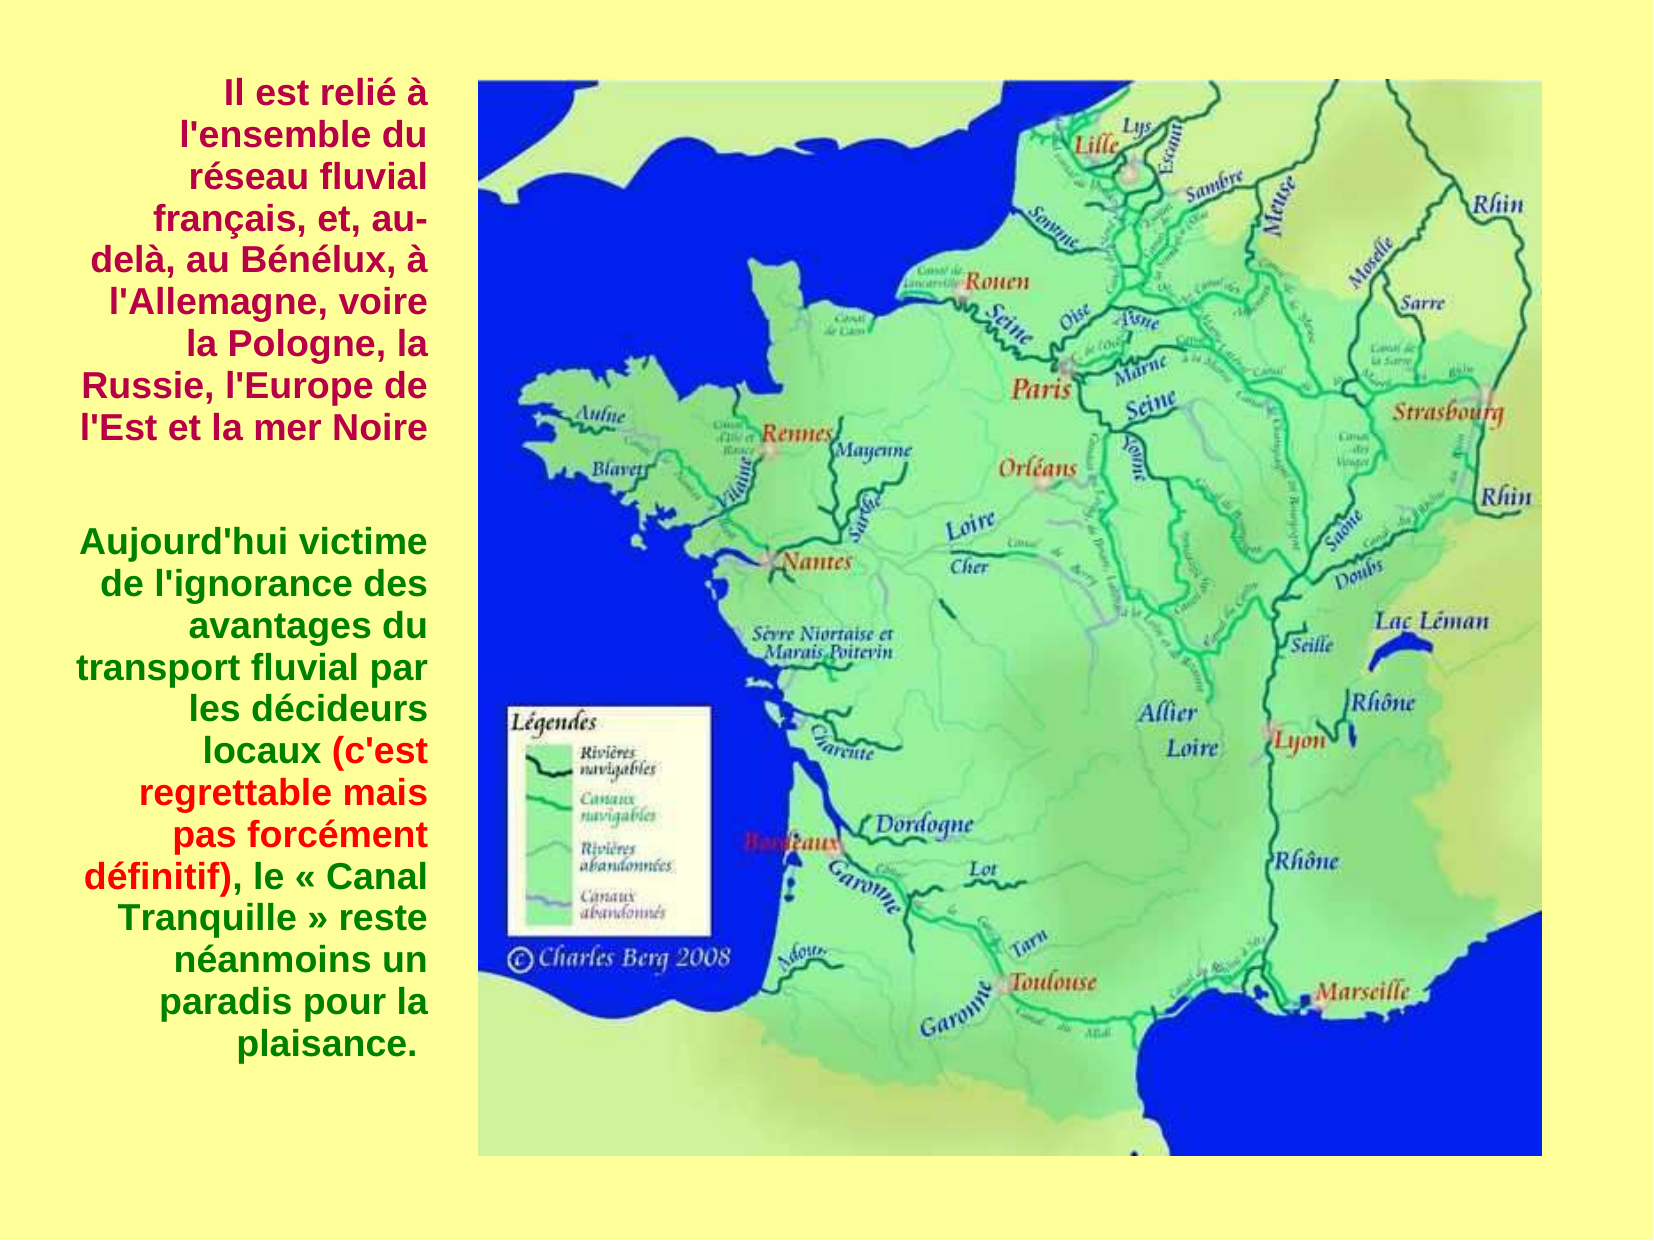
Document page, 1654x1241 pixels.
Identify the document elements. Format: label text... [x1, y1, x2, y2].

text_box Aujourd'hui victime de l'ignorance des avantages du transport fluvial par les décideurs locaux (c'est regrettable mais pas forcément définitif), le « Canal Tranquille » reste néanmoins un paradis pour la plaisance. [59, 513, 443, 1073]
picture [478, 79, 1542, 1156]
text_box Il est relié à l'ensemble du réseau fluvial français, et, au-delà, au Bénélux, à l'Allemagne, voire la Pologne, la Russie, l'Europe de l'Est et la mer Noire [59, 64, 443, 456]
